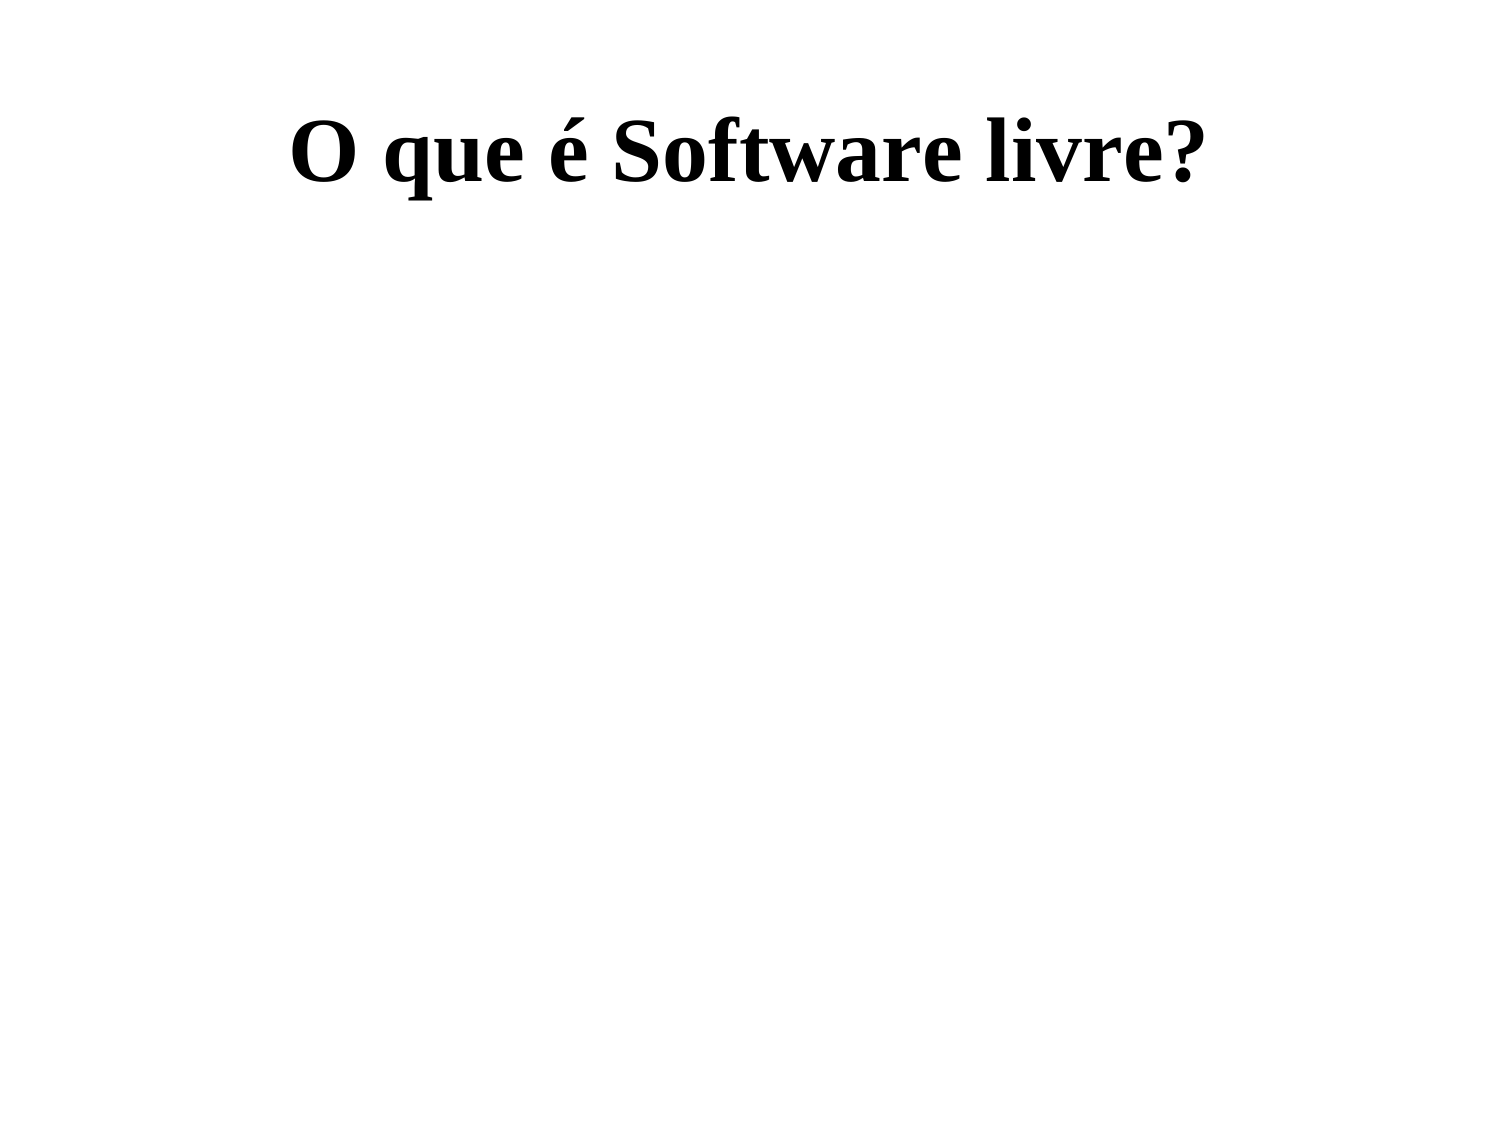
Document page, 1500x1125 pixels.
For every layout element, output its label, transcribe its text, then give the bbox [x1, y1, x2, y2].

title O que é Software livre? [0, 78, 1500, 218]
